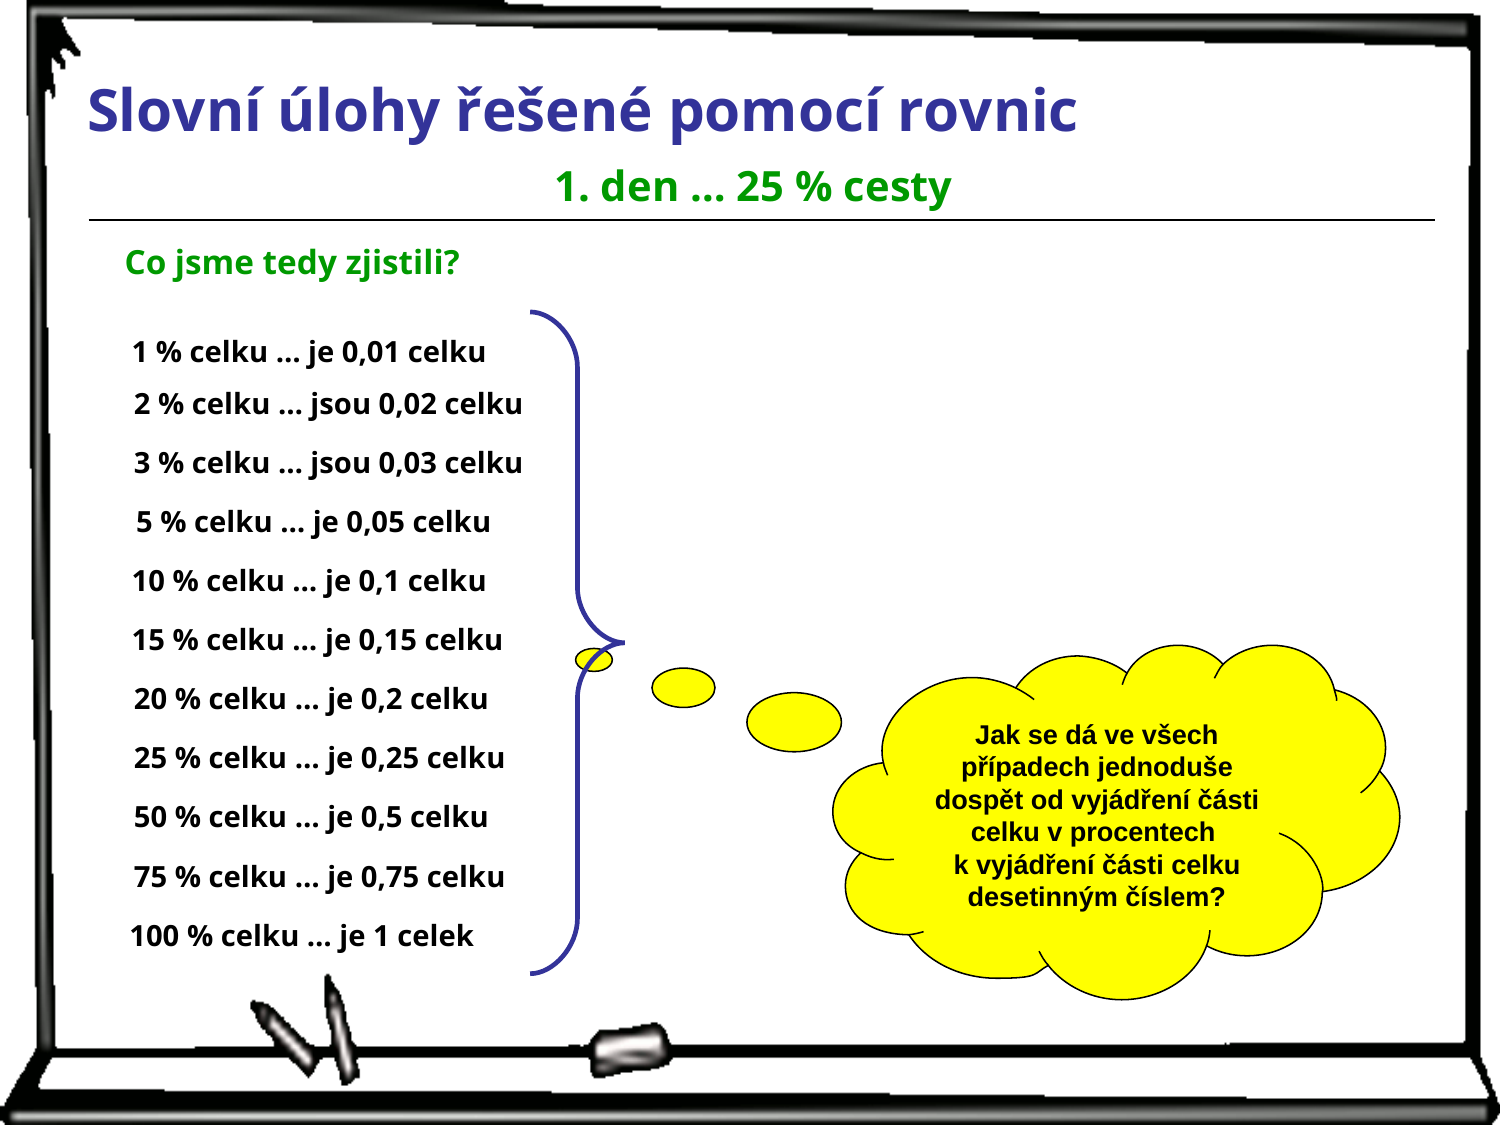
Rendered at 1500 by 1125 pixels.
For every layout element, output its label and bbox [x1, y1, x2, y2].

text_box [114, 321, 610, 965]
picture [0, 0, 1500, 1125]
text_box [109, 231, 1445, 291]
text_box [72, 54, 1431, 209]
text_box [559, 321, 1400, 1000]
